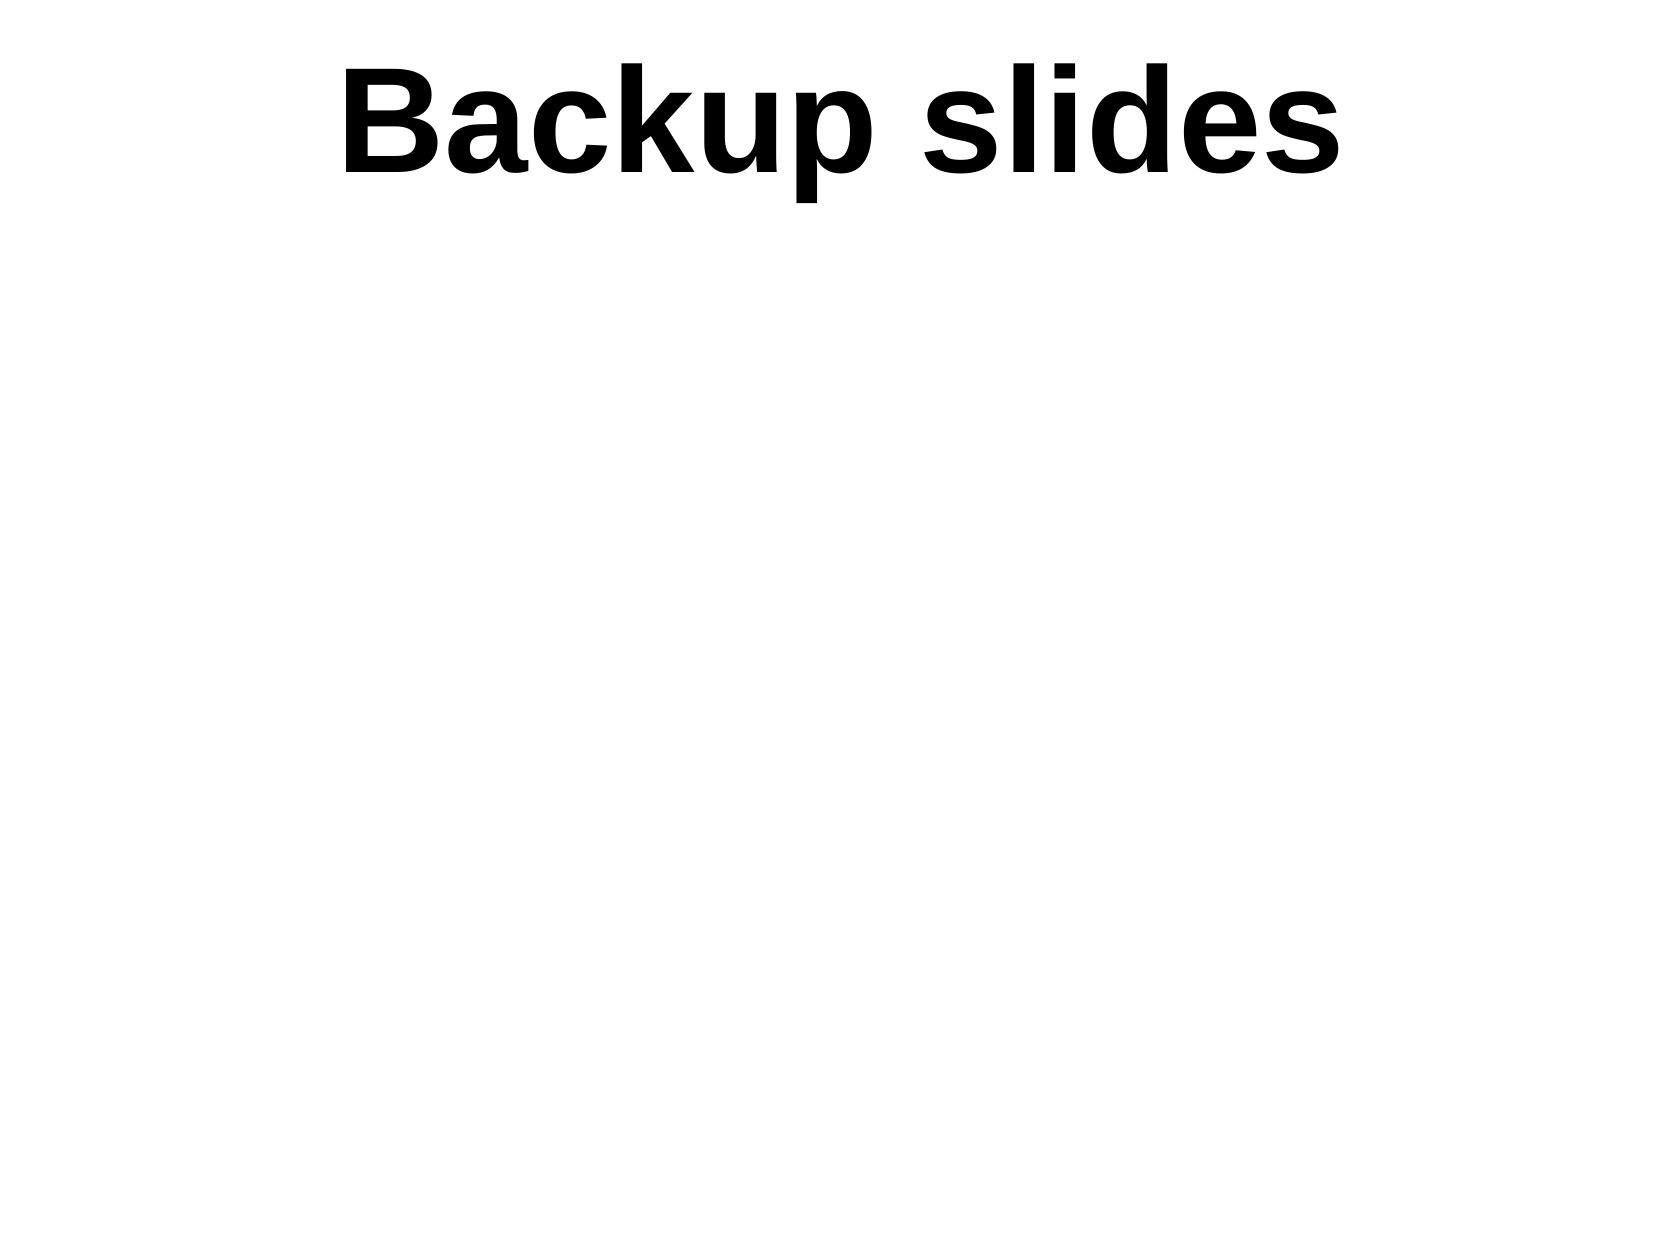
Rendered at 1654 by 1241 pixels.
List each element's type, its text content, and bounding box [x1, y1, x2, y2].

text_box Backup slides [59, 29, 1625, 212]
